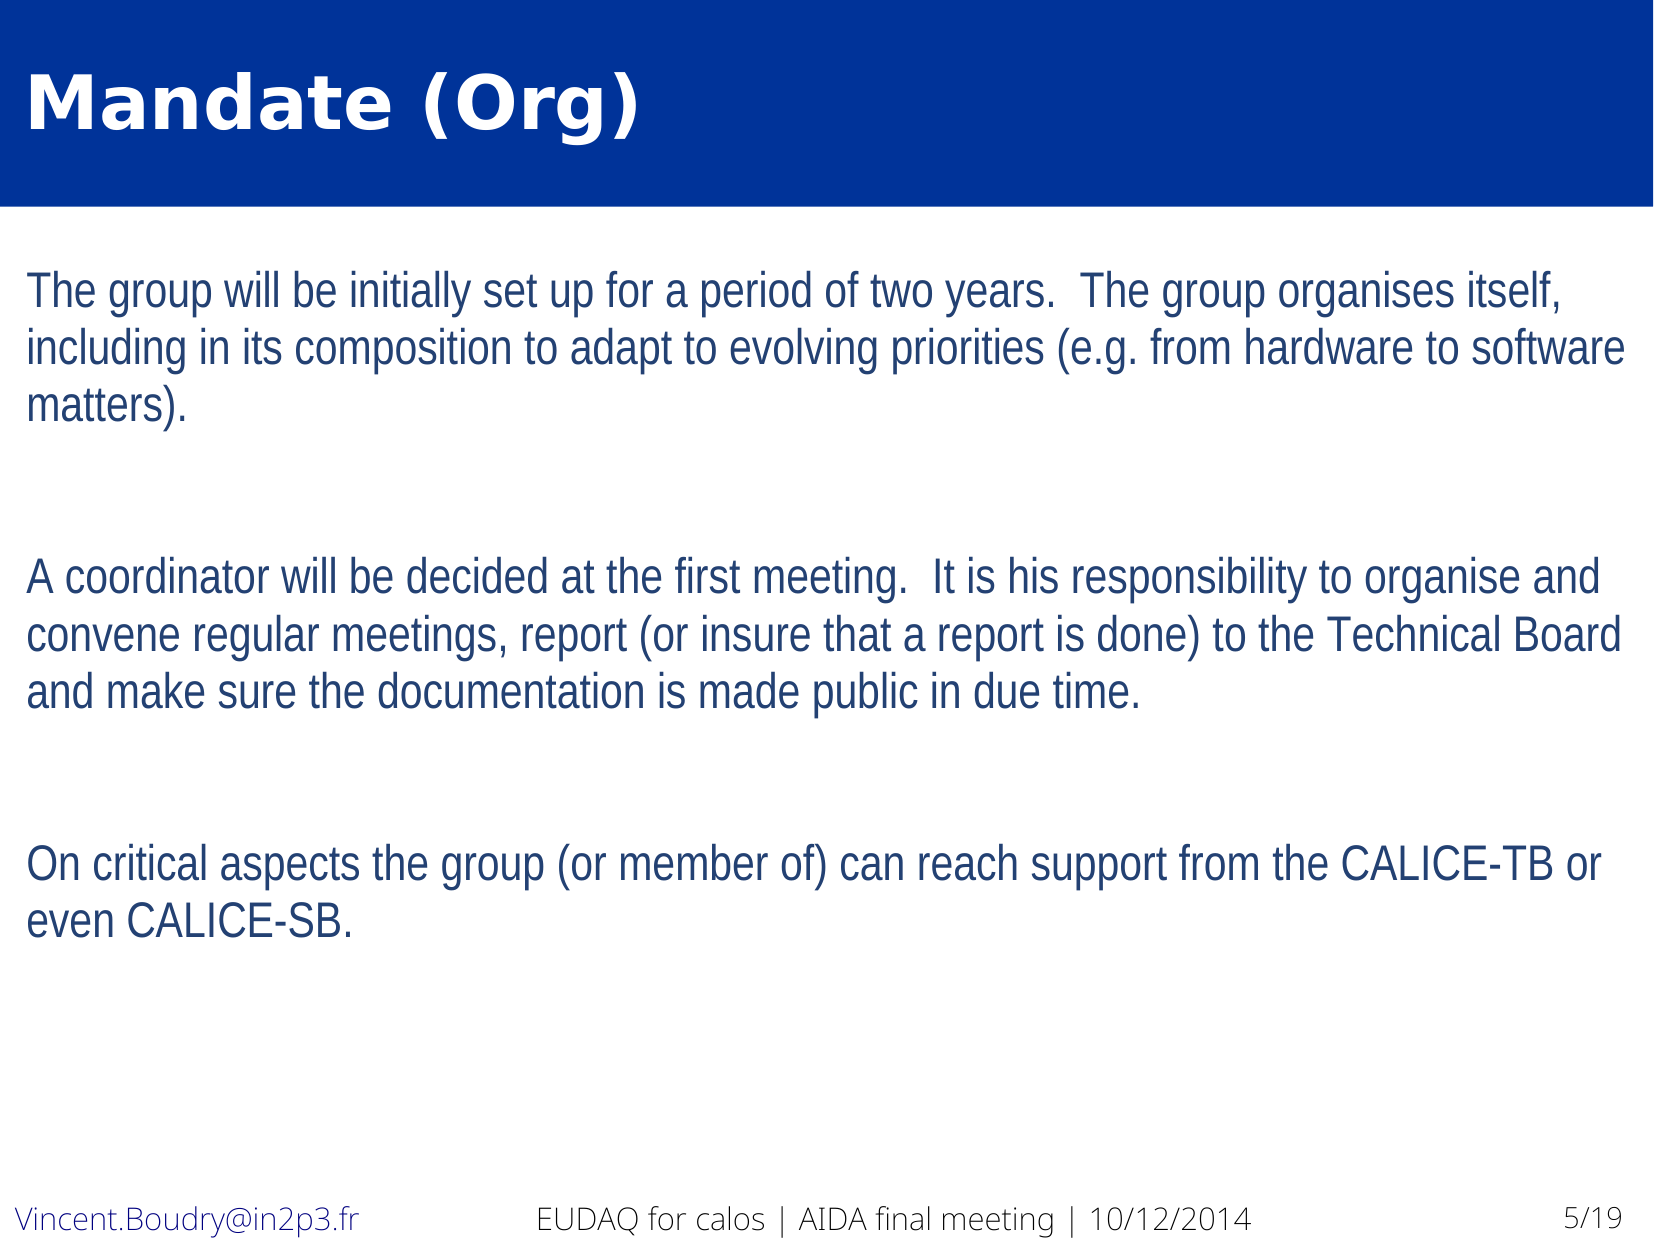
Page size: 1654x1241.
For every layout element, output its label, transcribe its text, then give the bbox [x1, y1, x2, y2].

list The group will be initially set up for a period of two years. The group organises itself, including in its composition to adapt to evolving priorities (e.g. from hardware to software matters). A coordinator will be decided at the first meeting. It is his responsibility to organise and convene regular meetings, report (or insure that a report is done) to the Technical Board and make sure the documentation is made public in due time. On critical aspects the group (or member of) can reach support from the CALICE-TB or even CALICE-SB. [26, 260, 1631, 1172]
title Mandate (Org) [24, 17, 1635, 191]
